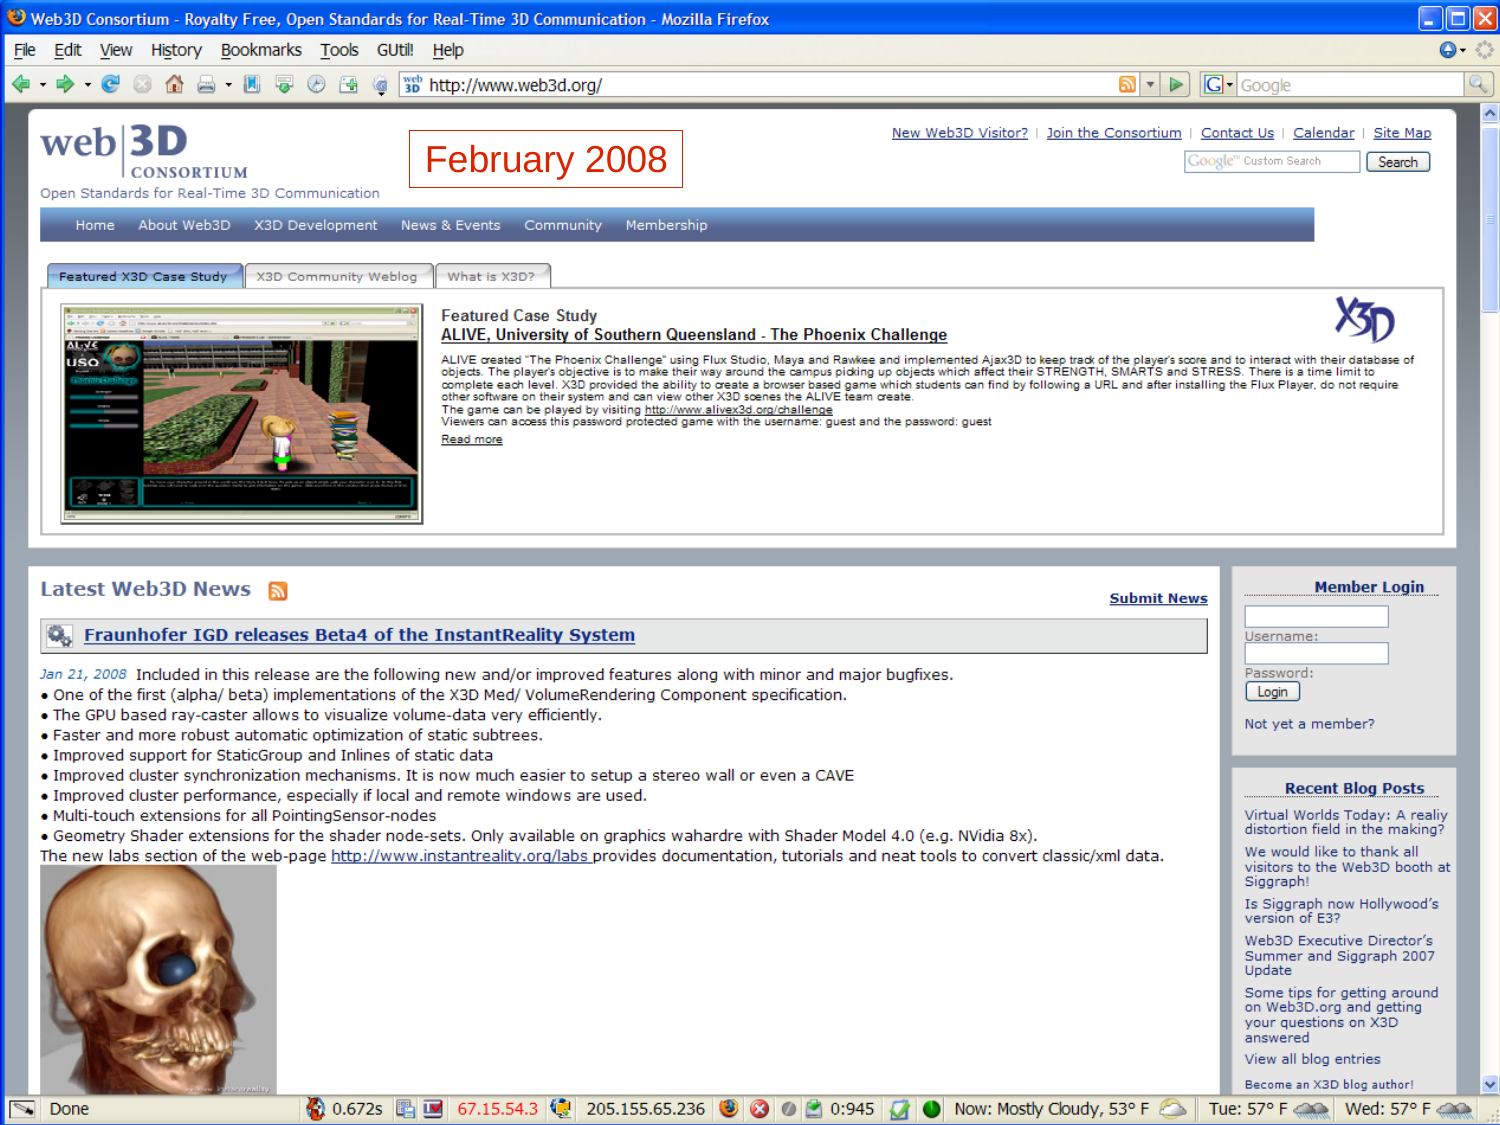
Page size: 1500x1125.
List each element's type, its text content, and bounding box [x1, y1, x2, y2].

picture [0, 0, 1500, 1125]
text_box February 2008 [409, 130, 683, 188]
